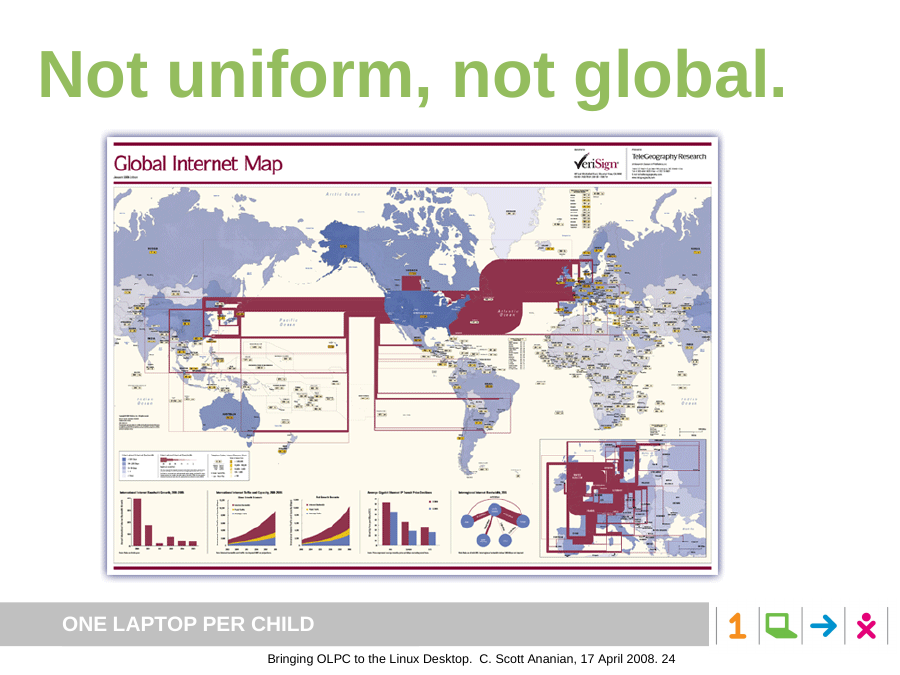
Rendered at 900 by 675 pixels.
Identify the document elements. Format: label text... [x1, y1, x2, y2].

title Not uniform, not global. [37, 37, 856, 225]
picture [73, 112, 897, 654]
